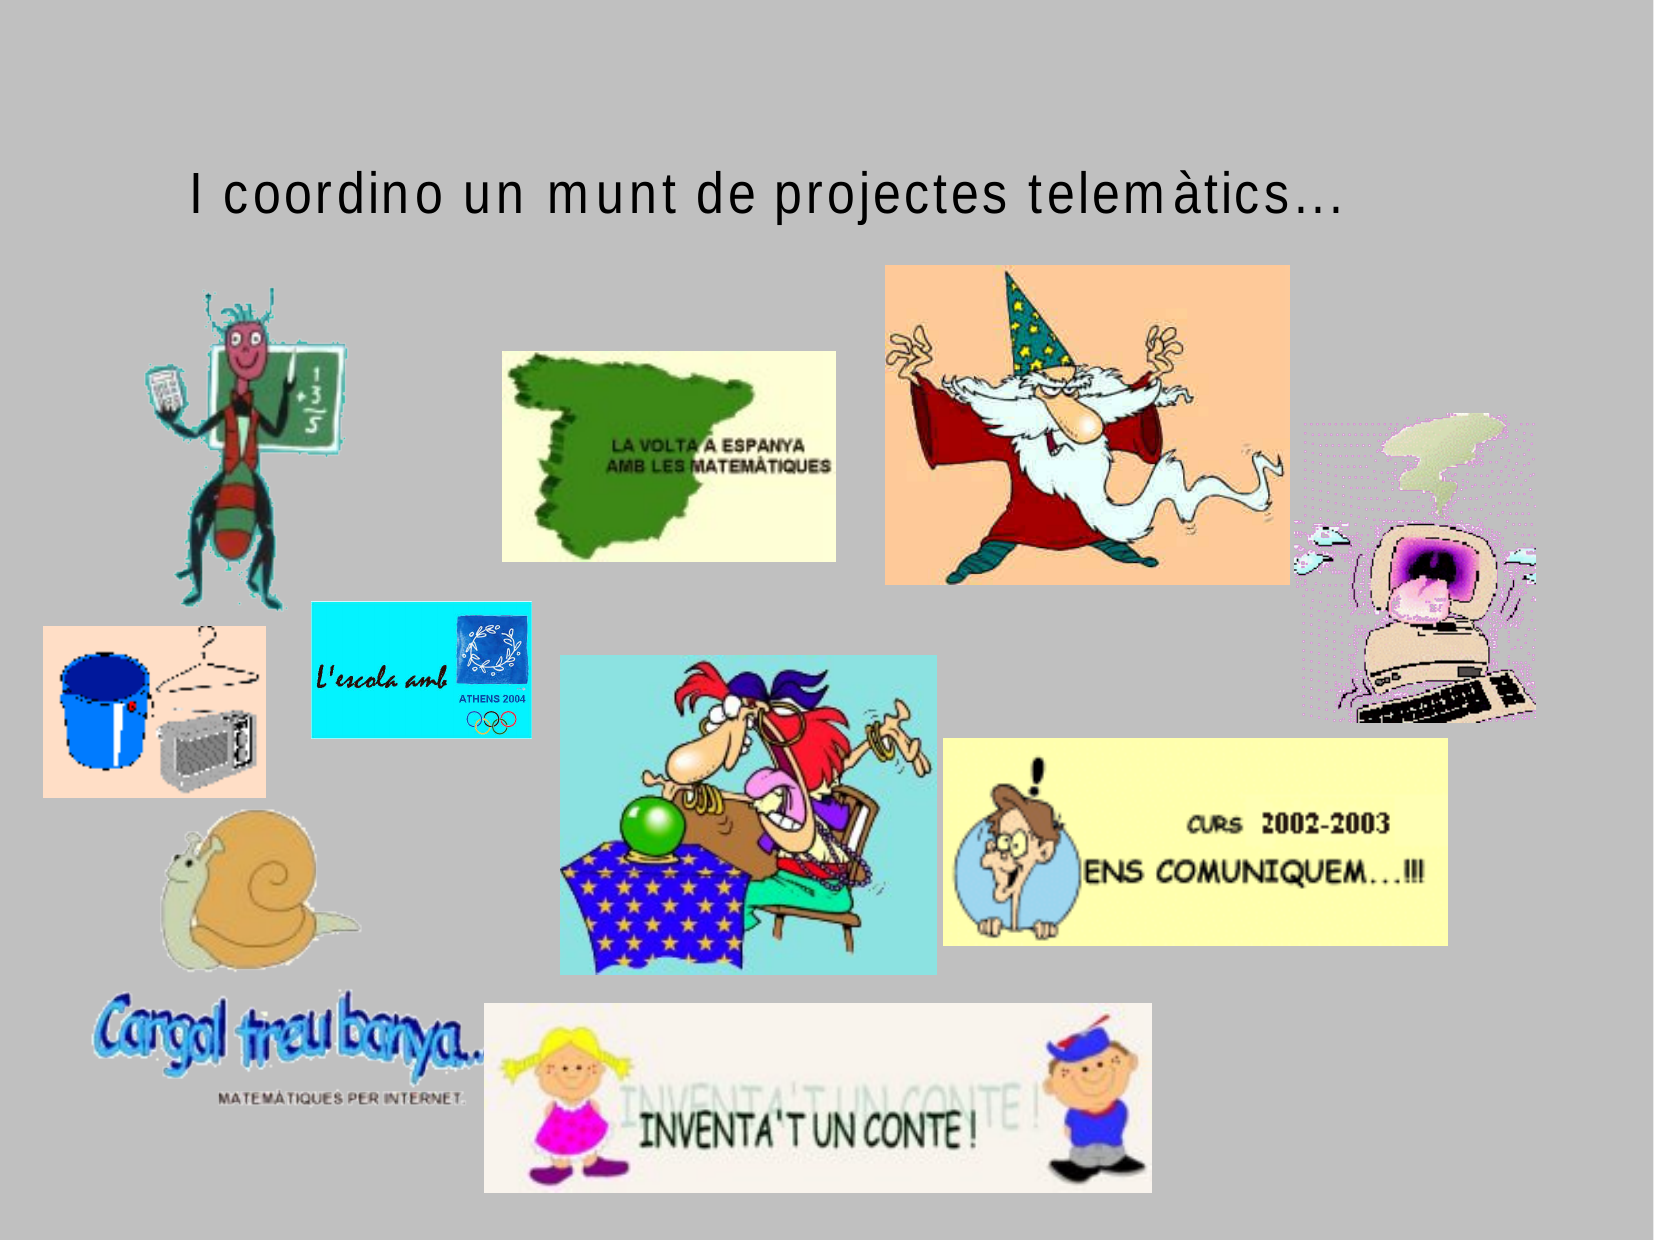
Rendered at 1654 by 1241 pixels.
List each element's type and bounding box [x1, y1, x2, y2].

picture [943, 738, 1448, 946]
picture [170, 147, 1506, 239]
picture [1294, 413, 1536, 723]
picture [502, 351, 836, 562]
picture [132, 286, 532, 739]
picture [885, 265, 1290, 585]
picture [43, 626, 1152, 1193]
picture [560, 655, 937, 975]
